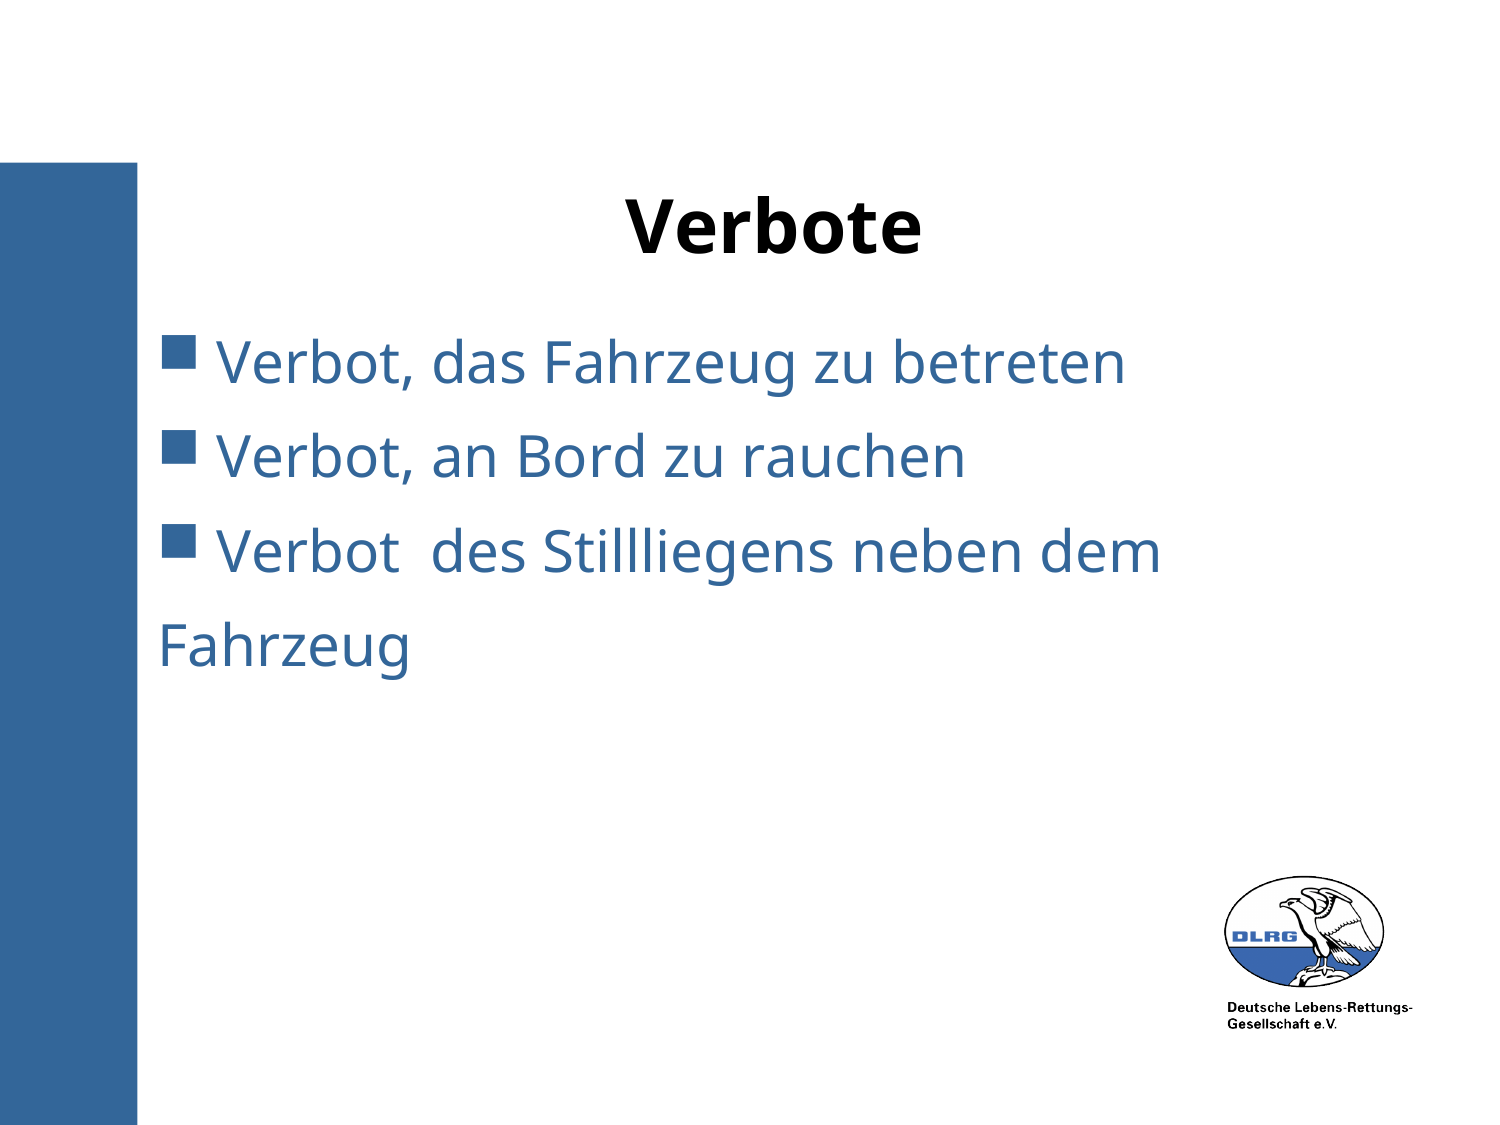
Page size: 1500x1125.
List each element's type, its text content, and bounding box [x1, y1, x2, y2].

picture [1224, 882, 1413, 1030]
title [365, 112, 1450, 276]
text_box Verbot, das Fahrzeug zu betreten Verbot, an Bord zu rauchen Verbot des Stillliegens neben dem Fahrzeug [142, 292, 1471, 882]
